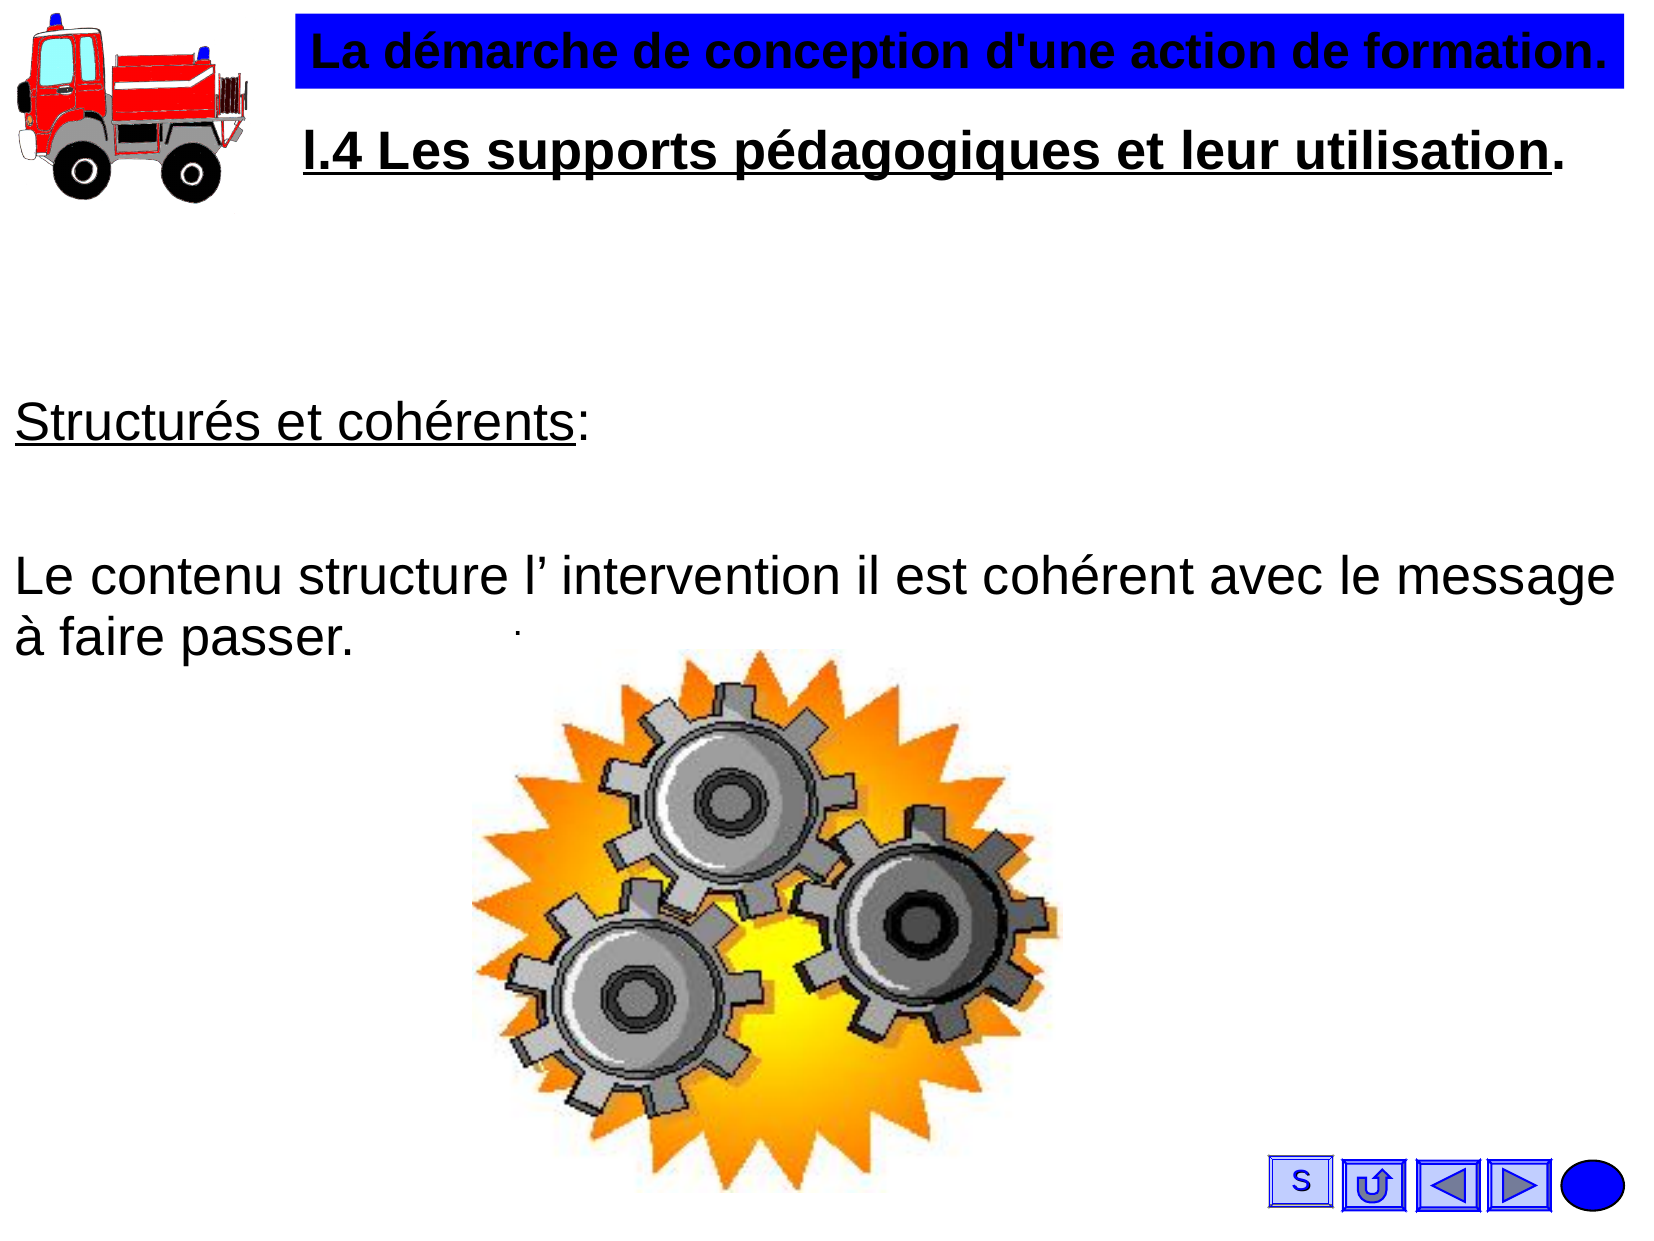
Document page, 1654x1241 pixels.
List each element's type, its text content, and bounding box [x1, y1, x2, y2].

picture [472, 649, 1063, 1193]
text_box l.4 Les supports pédagogiques et leur utilisation. [287, 112, 1583, 189]
text_box [1561, 1160, 1625, 1211]
picture [8, 8, 257, 216]
text_box La démarche de conception d'une action de formation. [295, 13, 1625, 89]
text_box Structurés et cohérents: Le contenu structure l’ intervention il est cohérent avec le message à faire passer. [0, 383, 1654, 675]
